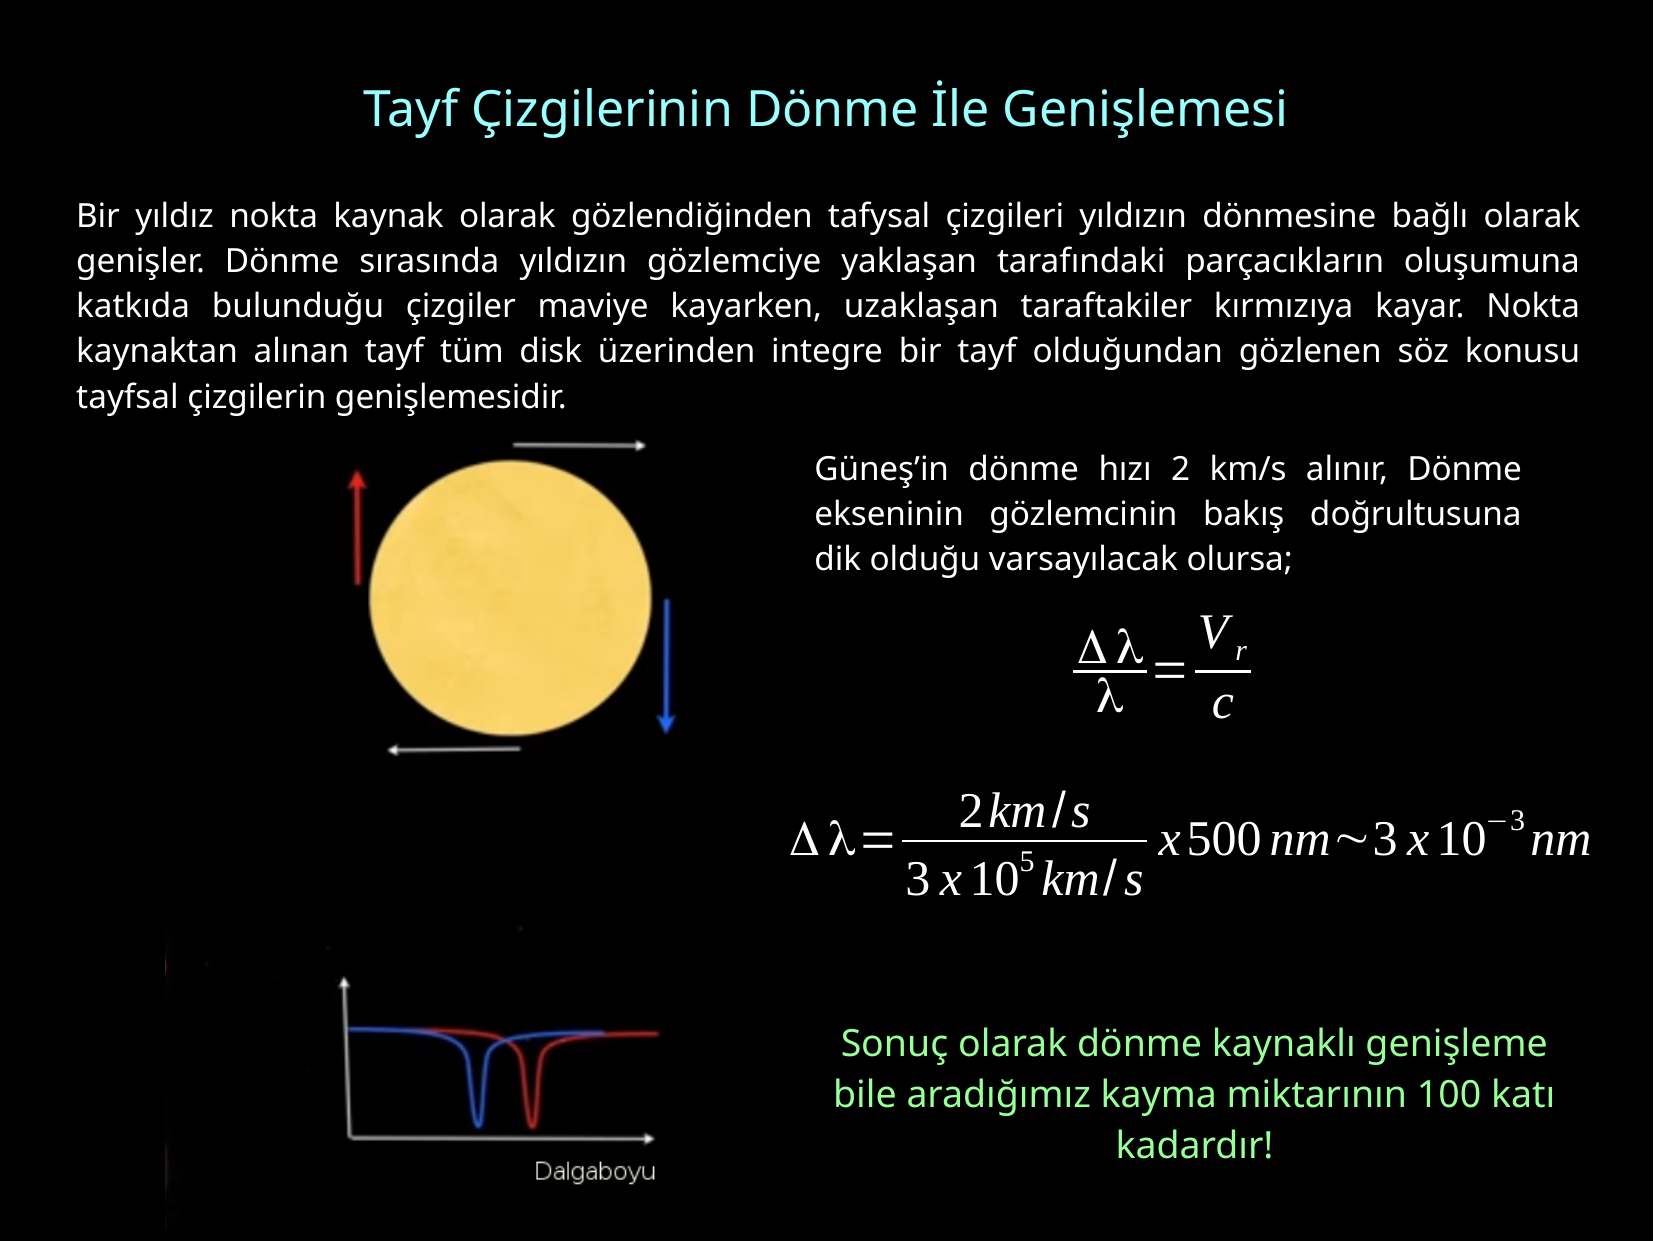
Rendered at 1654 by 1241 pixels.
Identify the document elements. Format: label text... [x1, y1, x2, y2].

chart [1065, 604, 1260, 730]
title Tayf Çizgilerinin Dönme İle Genişlemesi [82, 40, 1571, 174]
text_box Güneş’in dönme hızı 2 km/s alınır, Dönme ekseninin gözlemcinin bakış doğrultusuna dik olduğu varsayılacak olursa; [799, 437, 1538, 574]
text_box Sonuç olarak dönme kaynaklı genişleme bile aradığımız kayma miktarının 100 katı kadardır! [814, 1009, 1576, 1162]
text_box Bir yıldız nokta kaynak olarak gözlendiğinden tafysal çizgileri yıldızın dönmesine bağlı olarak genişler. Dönme sırasında yıldızın gözlemciye yaklaşan tarafındaki parçacıkların oluşumuna katkıda bulunduğu çizgiler maviye kayarken, uzaklaşan taraftakiler kırmızıya kayar. Nokta kaynaktan alınan tayf tüm disk üzerinden integre bir tayf olduğundan gözlenen söz konusu tayfsal çizgilerin genişlemesidir. [61, 184, 1598, 402]
picture [165, 402, 802, 1234]
chart [782, 781, 1599, 908]
